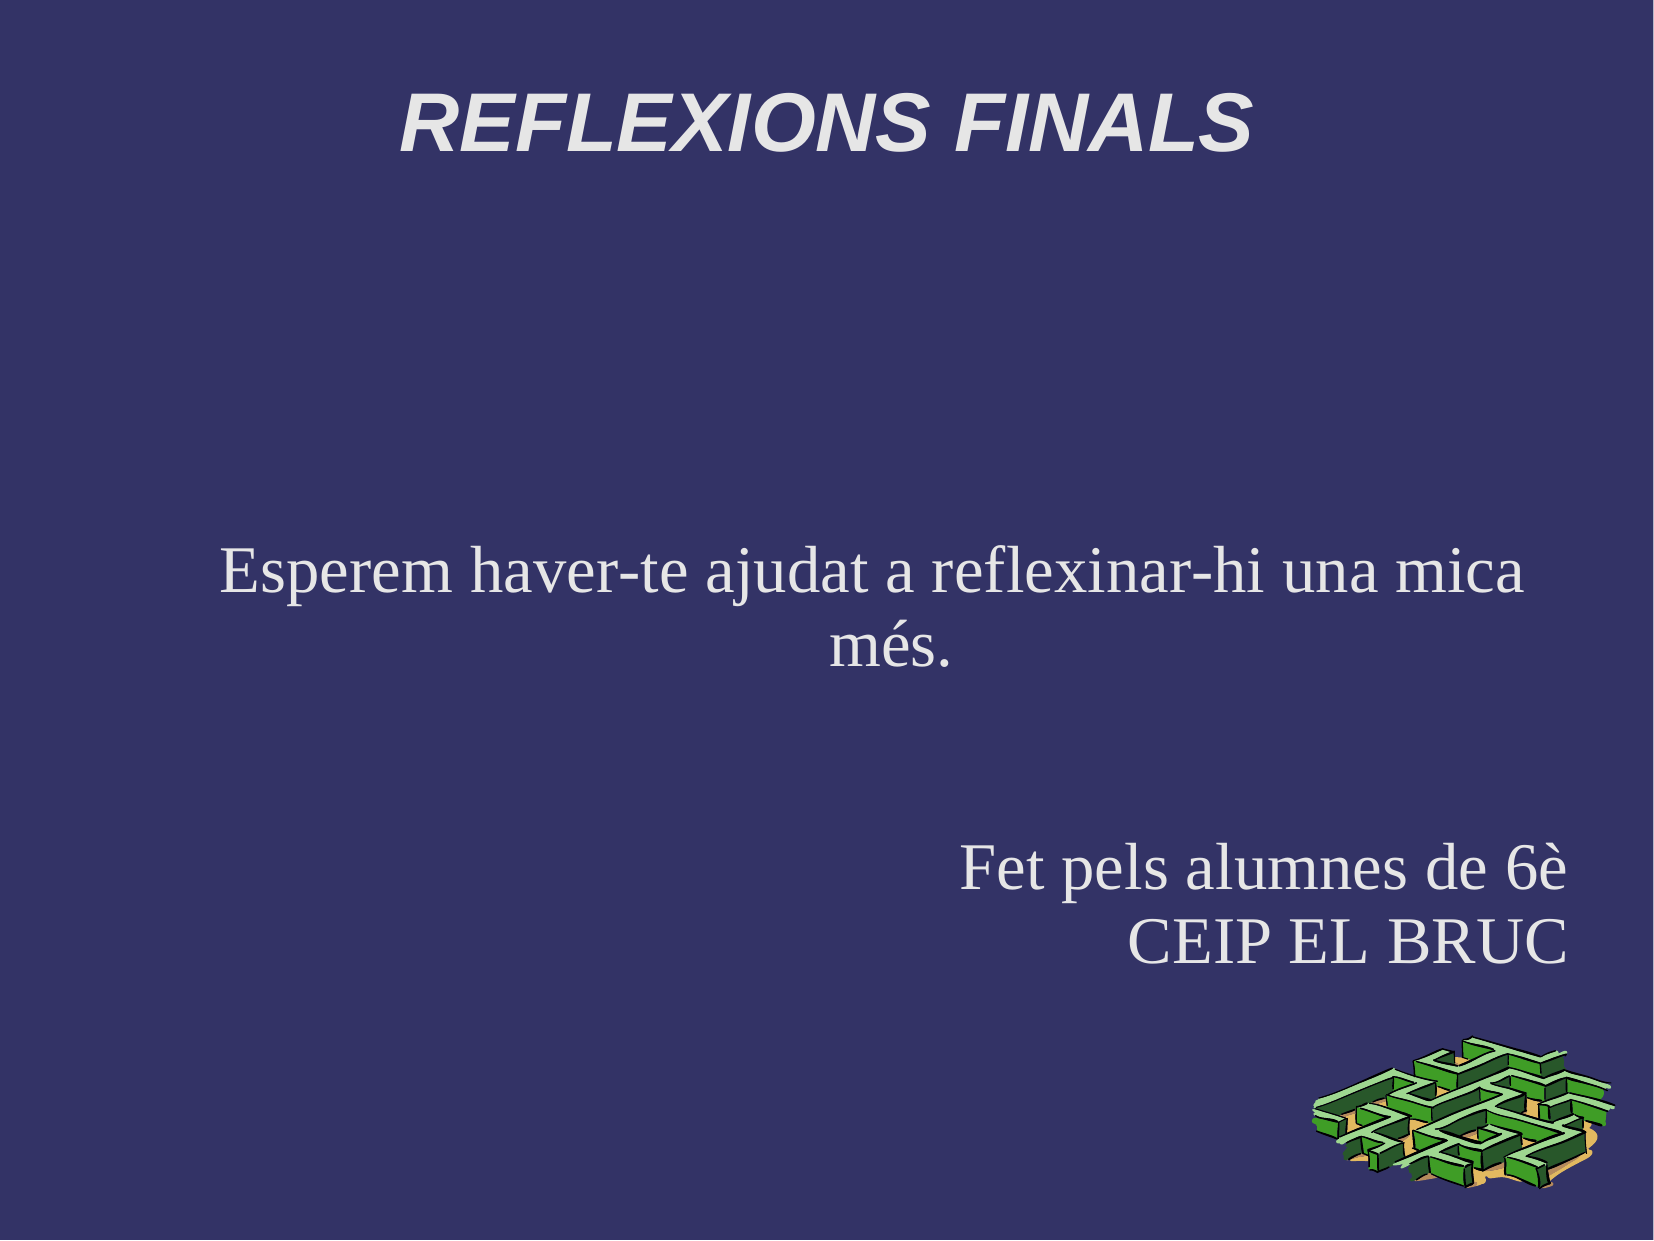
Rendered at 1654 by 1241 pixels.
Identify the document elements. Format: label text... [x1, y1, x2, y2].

subtitle Esperem haver-te ajudat a reflexinar-hi una mica més. Fet pels alumnes de 6è CEIP EL BRUC [178, 364, 1570, 1147]
title REFLEXIONS FINALS [121, 19, 1534, 227]
